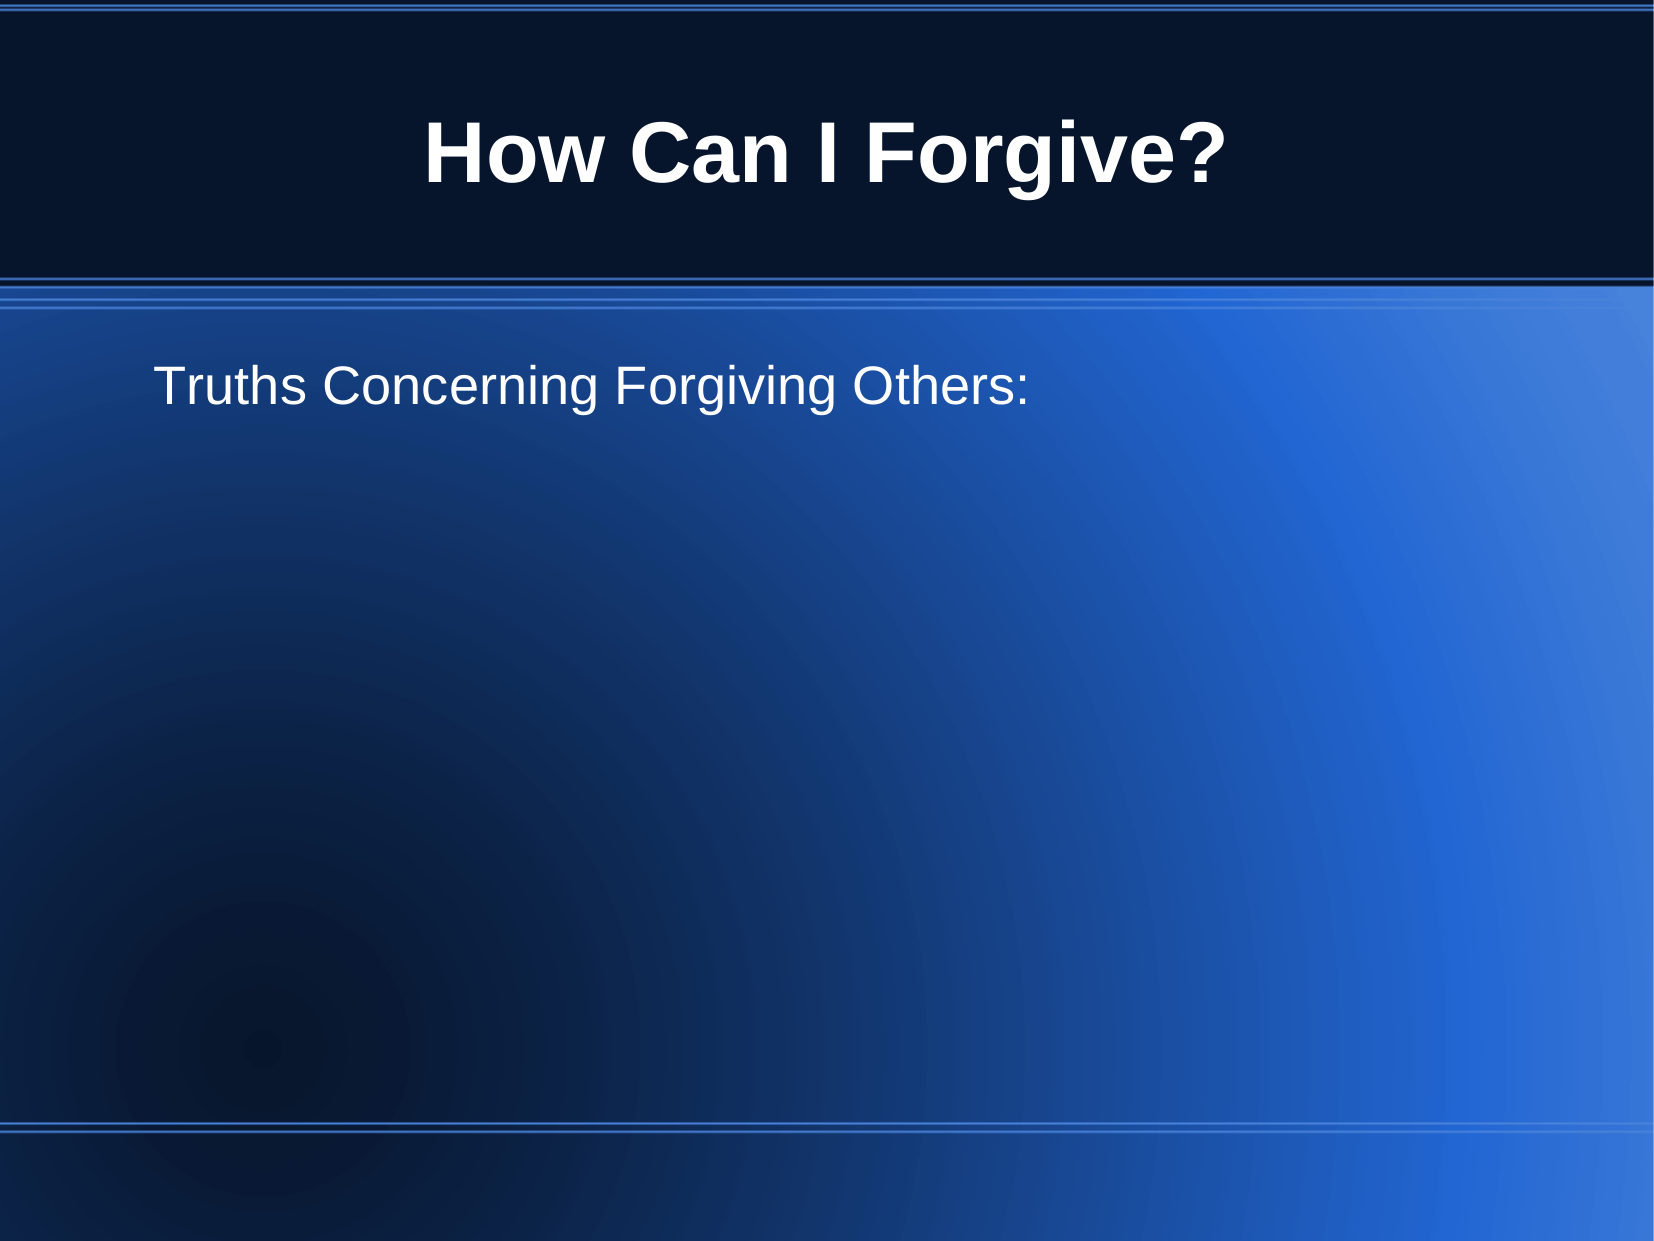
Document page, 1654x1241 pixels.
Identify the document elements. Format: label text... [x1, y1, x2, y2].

title How Can I Forgive? [82, 49, 1571, 257]
list Truths Concerning Forgiving Others: [82, 355, 1571, 1058]
picture [0, 0, 1654, 1241]
